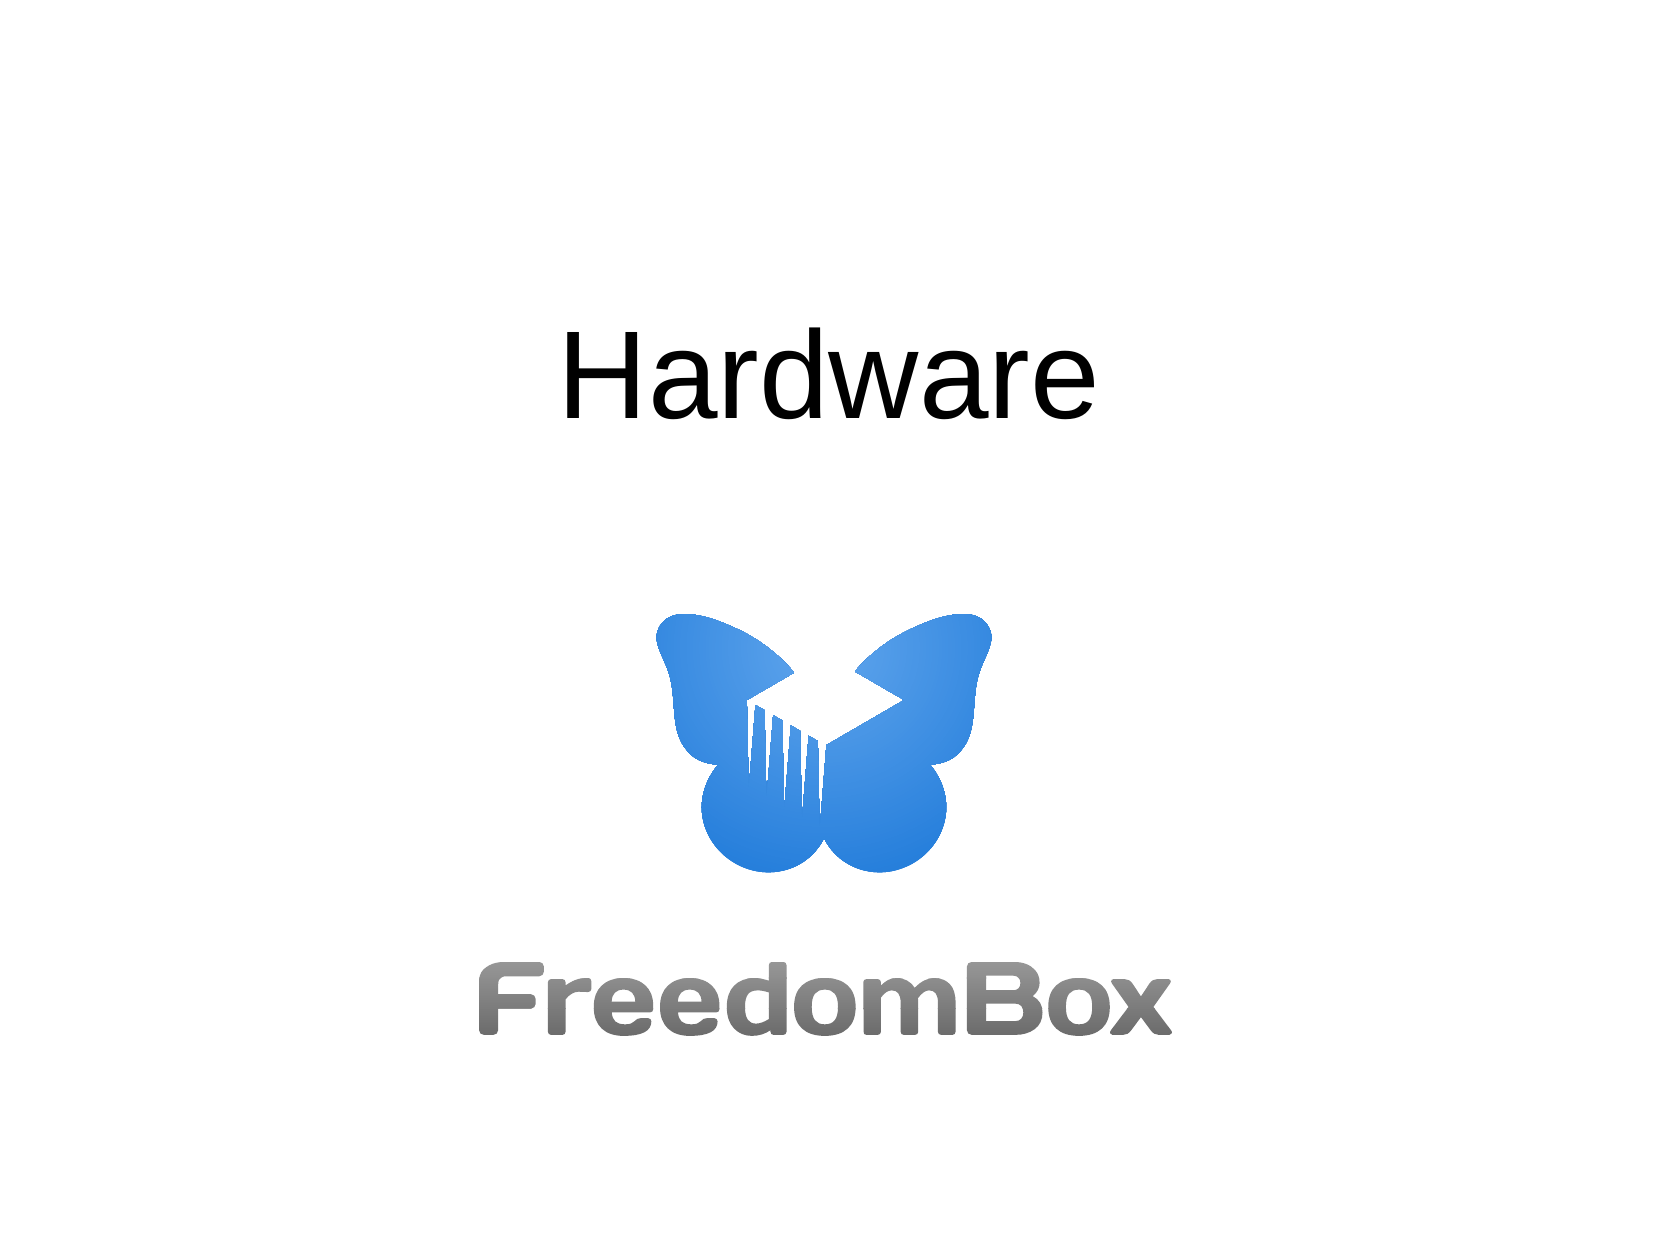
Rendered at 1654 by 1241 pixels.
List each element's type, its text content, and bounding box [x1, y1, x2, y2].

picture [320, 450, 1331, 1201]
subtitle Hardware [120, 112, 1538, 713]
